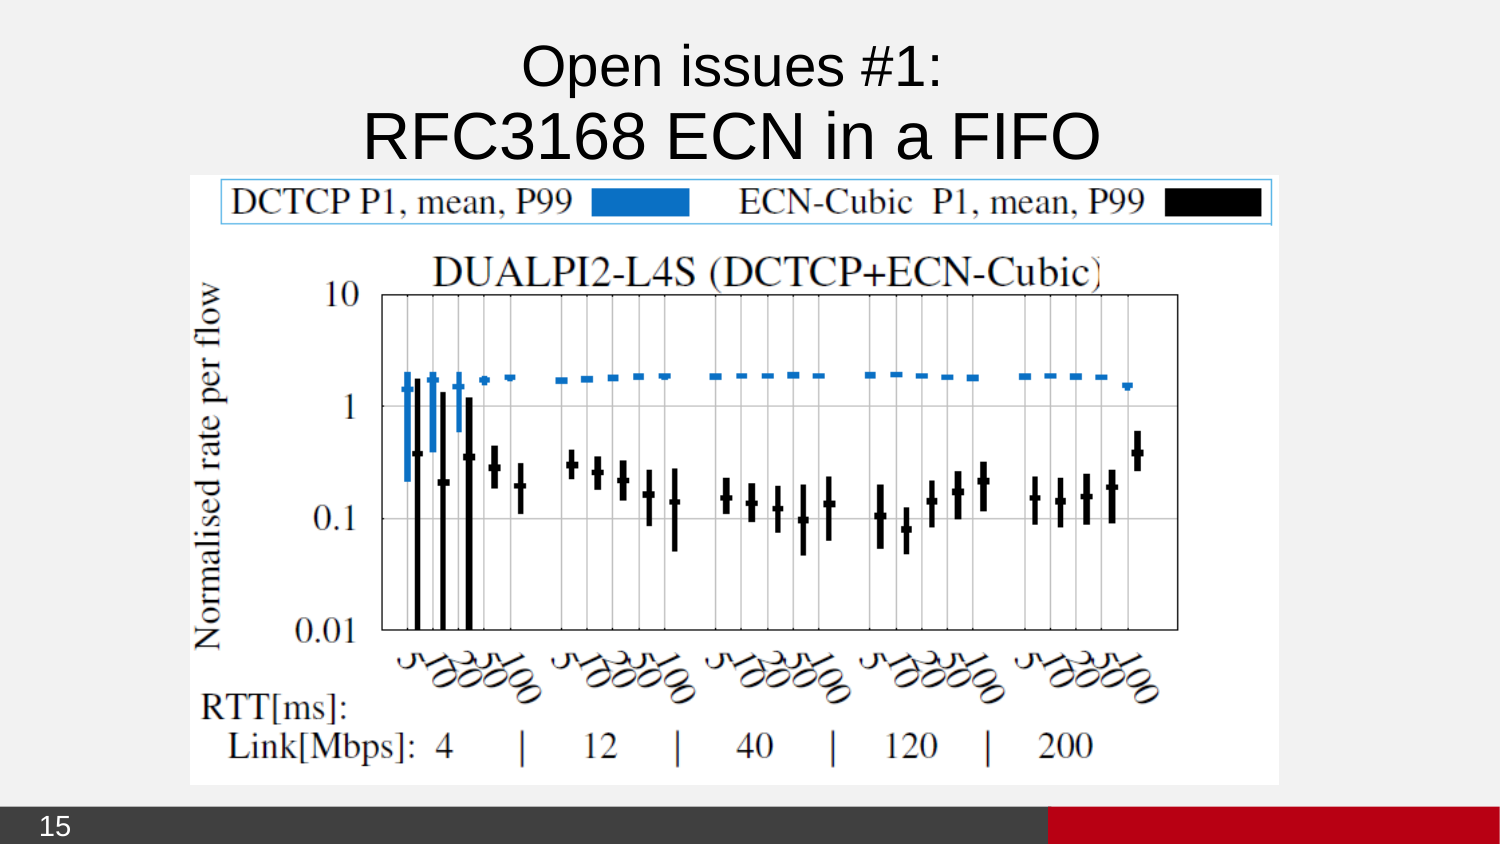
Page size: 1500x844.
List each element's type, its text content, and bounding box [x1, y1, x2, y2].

picture [190, 175, 1279, 785]
title Open issues #1: RFC3168 ECN in a FIFO [35, 29, 1430, 179]
